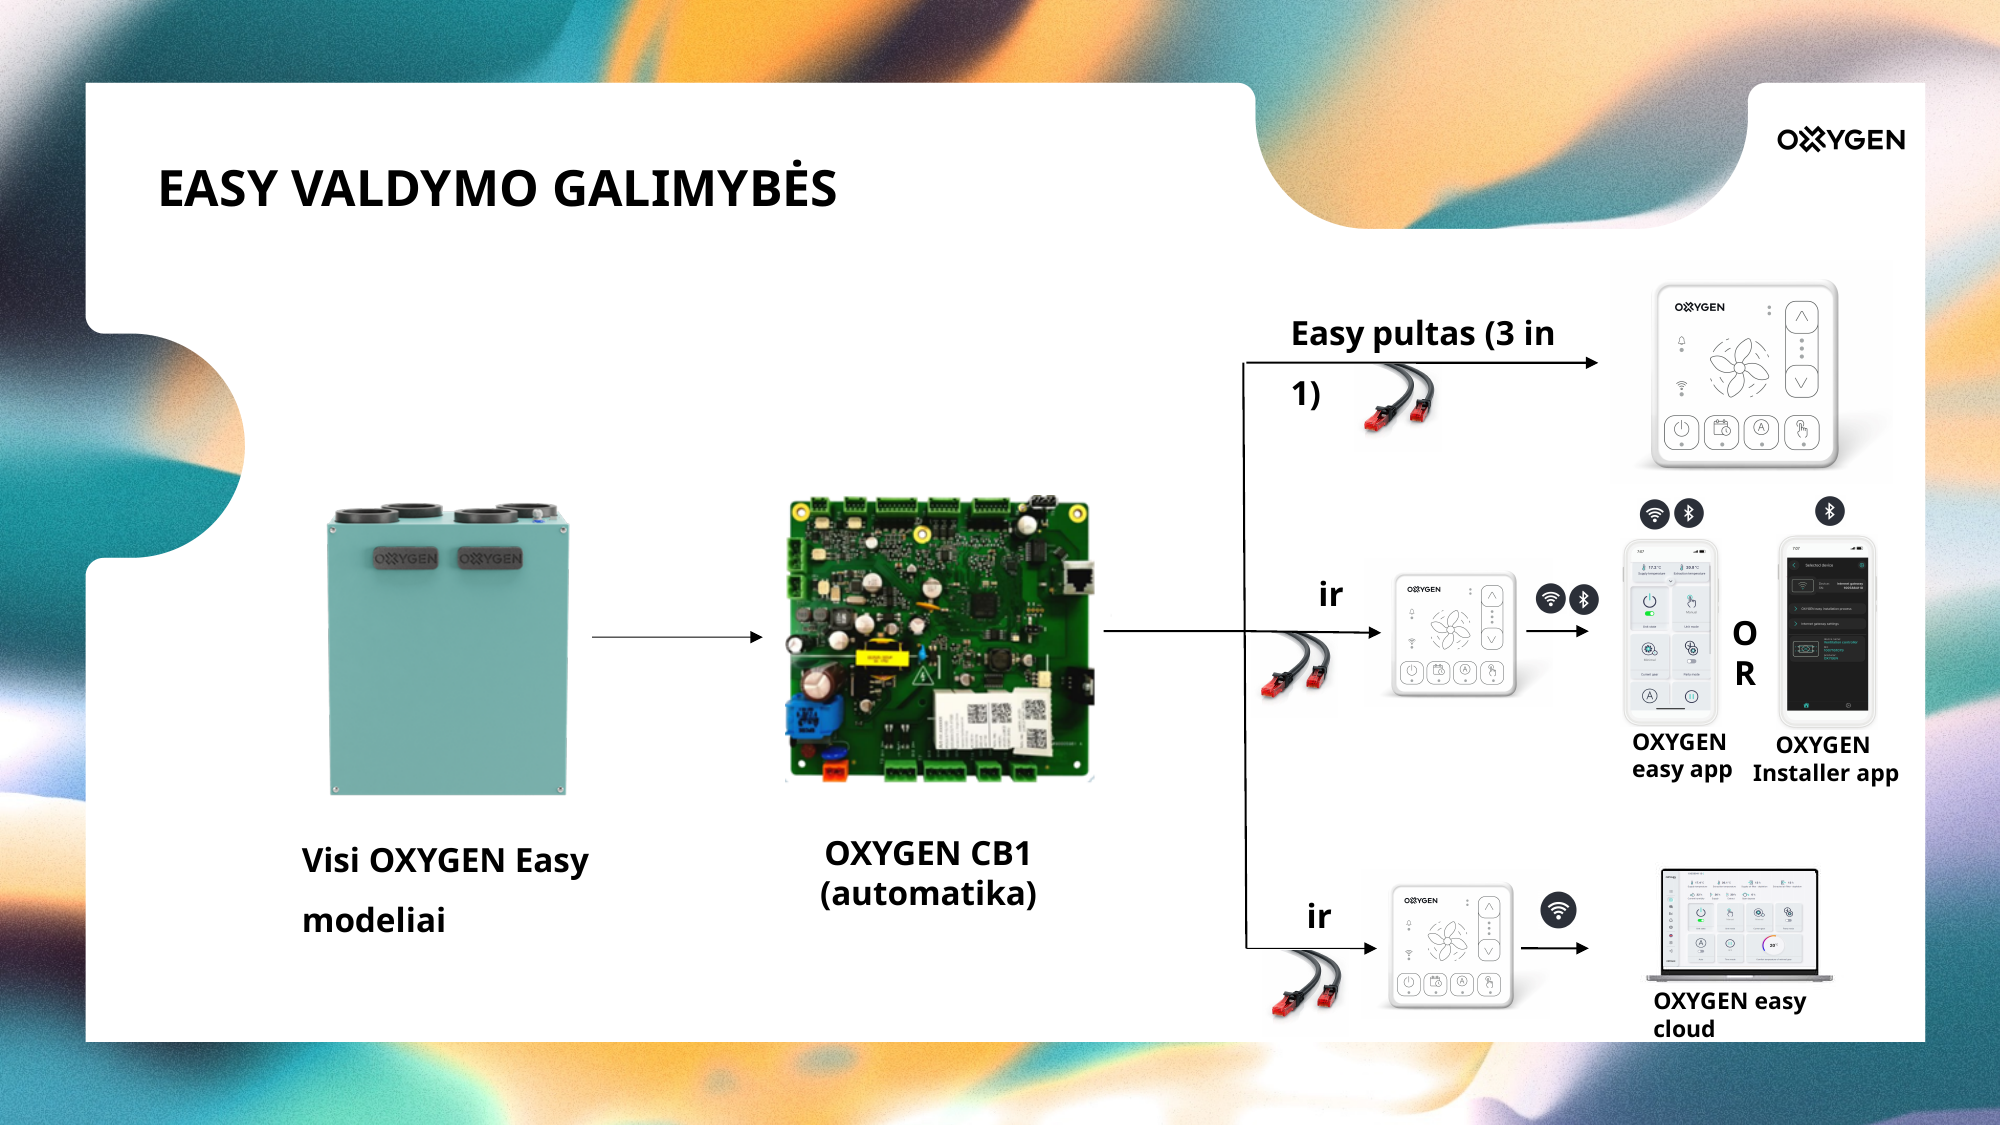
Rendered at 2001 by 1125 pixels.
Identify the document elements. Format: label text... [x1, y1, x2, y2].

text_box Easy pultas (3 in 1) [1275, 284, 1606, 420]
text_box OXYGEN Installer app [1719, 723, 1933, 794]
text_box OR [1710, 604, 1780, 700]
text_box EASY VALDYMO GALIMYBĖS [142, 148, 1303, 224]
text_box ir [1270, 887, 1361, 943]
picture [0, 0, 2000, 1125]
text_box OXYGEN easy app [1617, 720, 1831, 790]
text_box OXYGEN CB1 (automatika) [719, 825, 1139, 920]
text_box Visi OXYGEN Easy modeliai [287, 811, 666, 947]
text_box OXYGEN easy cloud [1638, 979, 1852, 1050]
text_box ir [1275, 565, 1364, 621]
